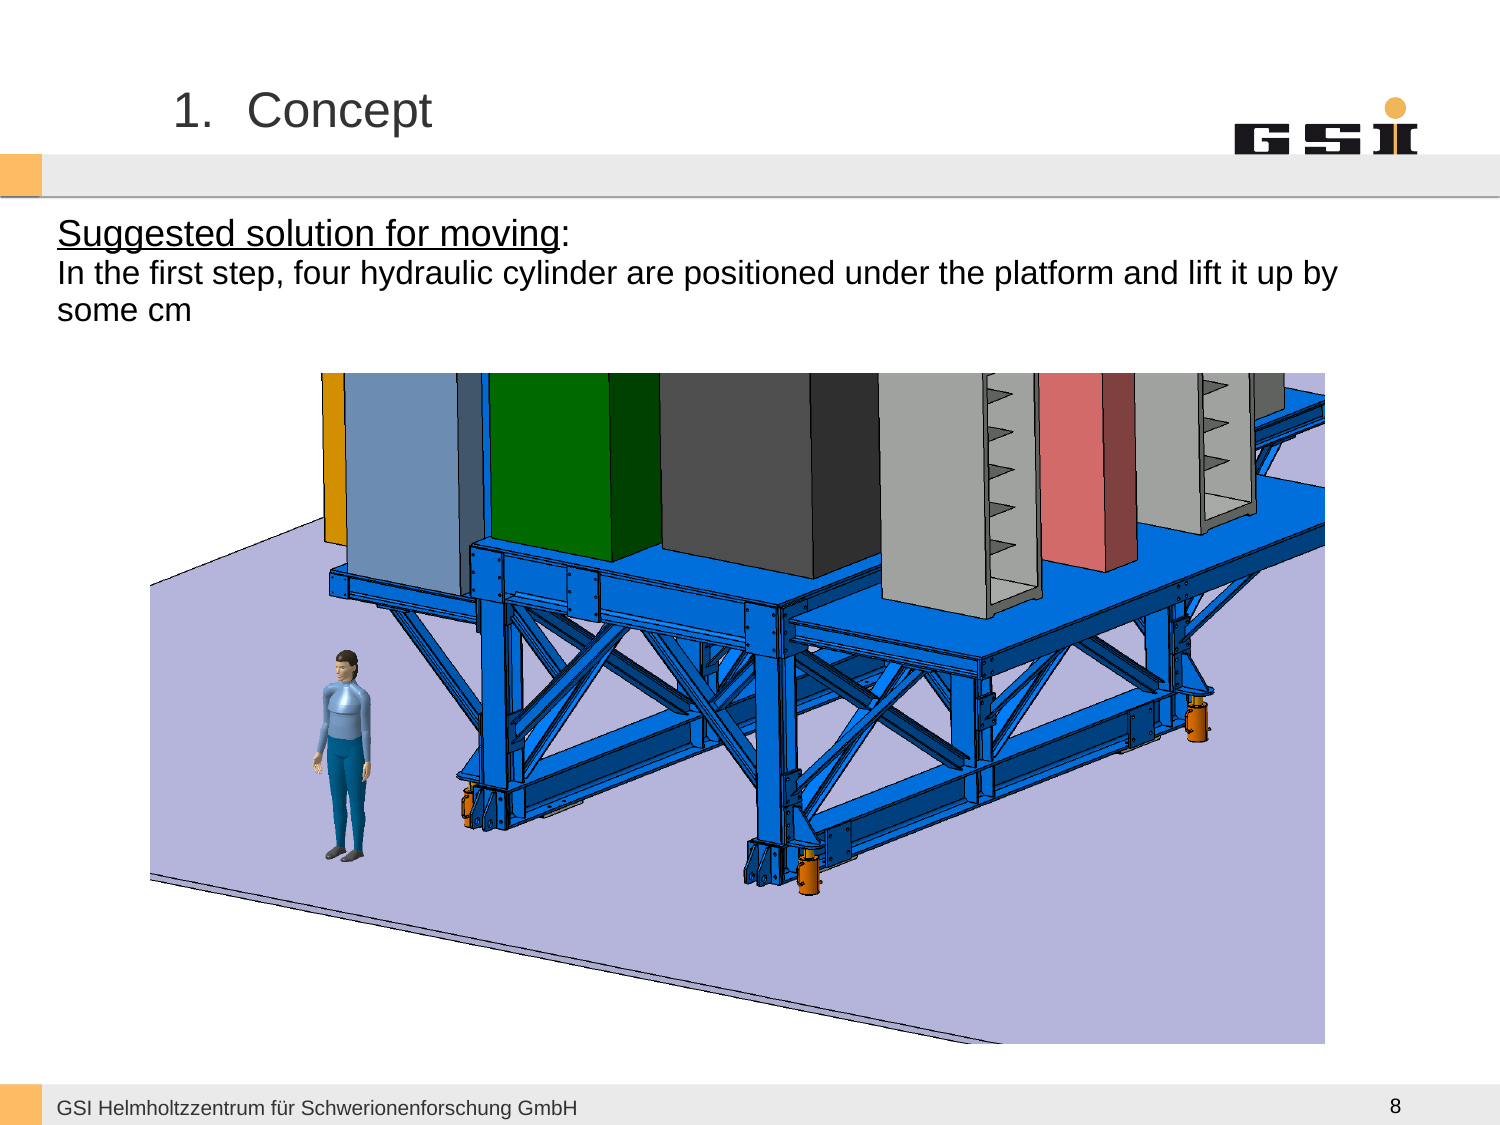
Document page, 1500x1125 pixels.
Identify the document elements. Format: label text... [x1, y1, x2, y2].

picture [1233, 95, 1419, 154]
text_box Suggested solution for moving: In the first step, four hydraulic cylinder are positioned under the platform and lift it up by some cm [42, 204, 1500, 430]
picture [150, 373, 1325, 1045]
title 1. Concept [137, 45, 1054, 175]
